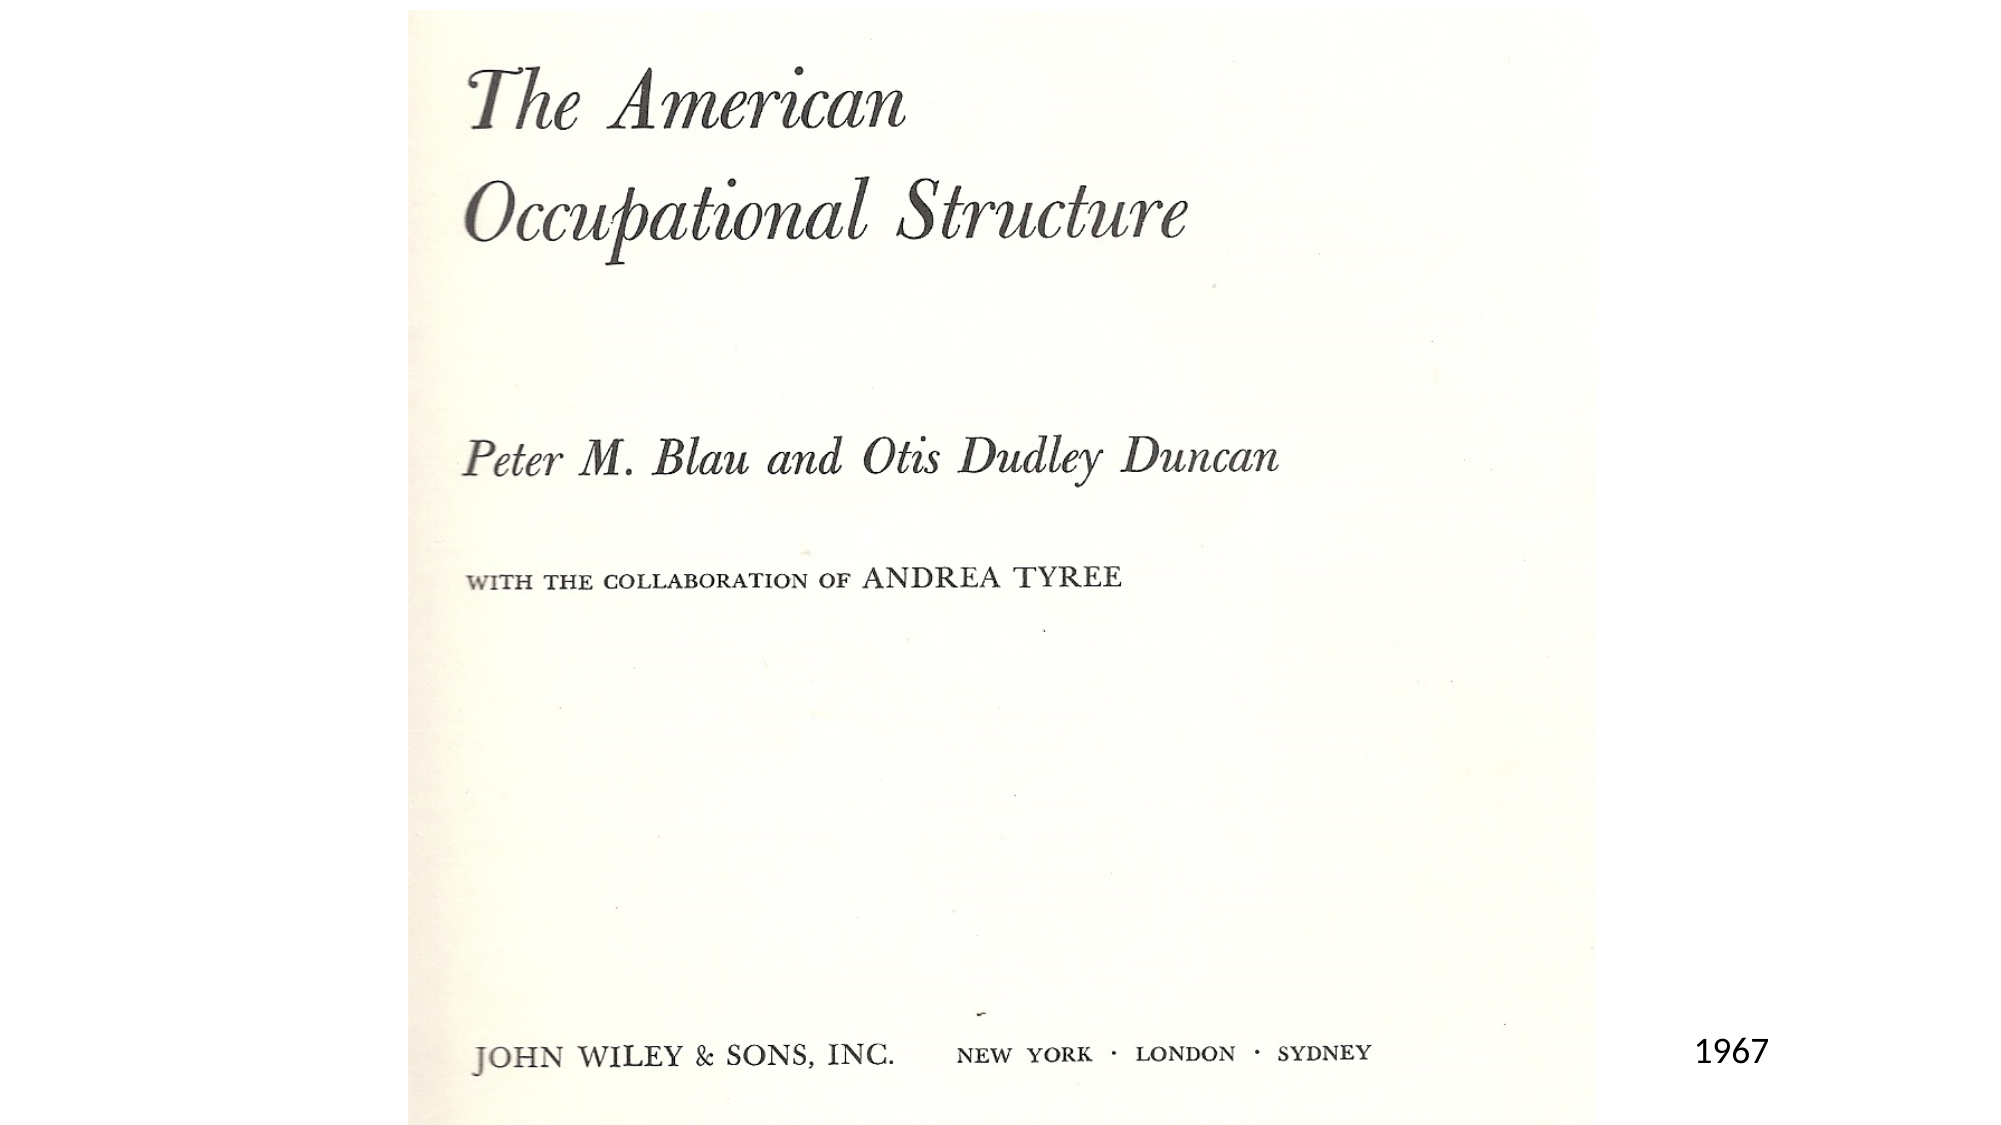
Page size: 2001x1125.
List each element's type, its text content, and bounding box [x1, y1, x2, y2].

picture [408, 10, 1596, 1125]
text_box 1967 [1678, 1018, 1967, 1080]
